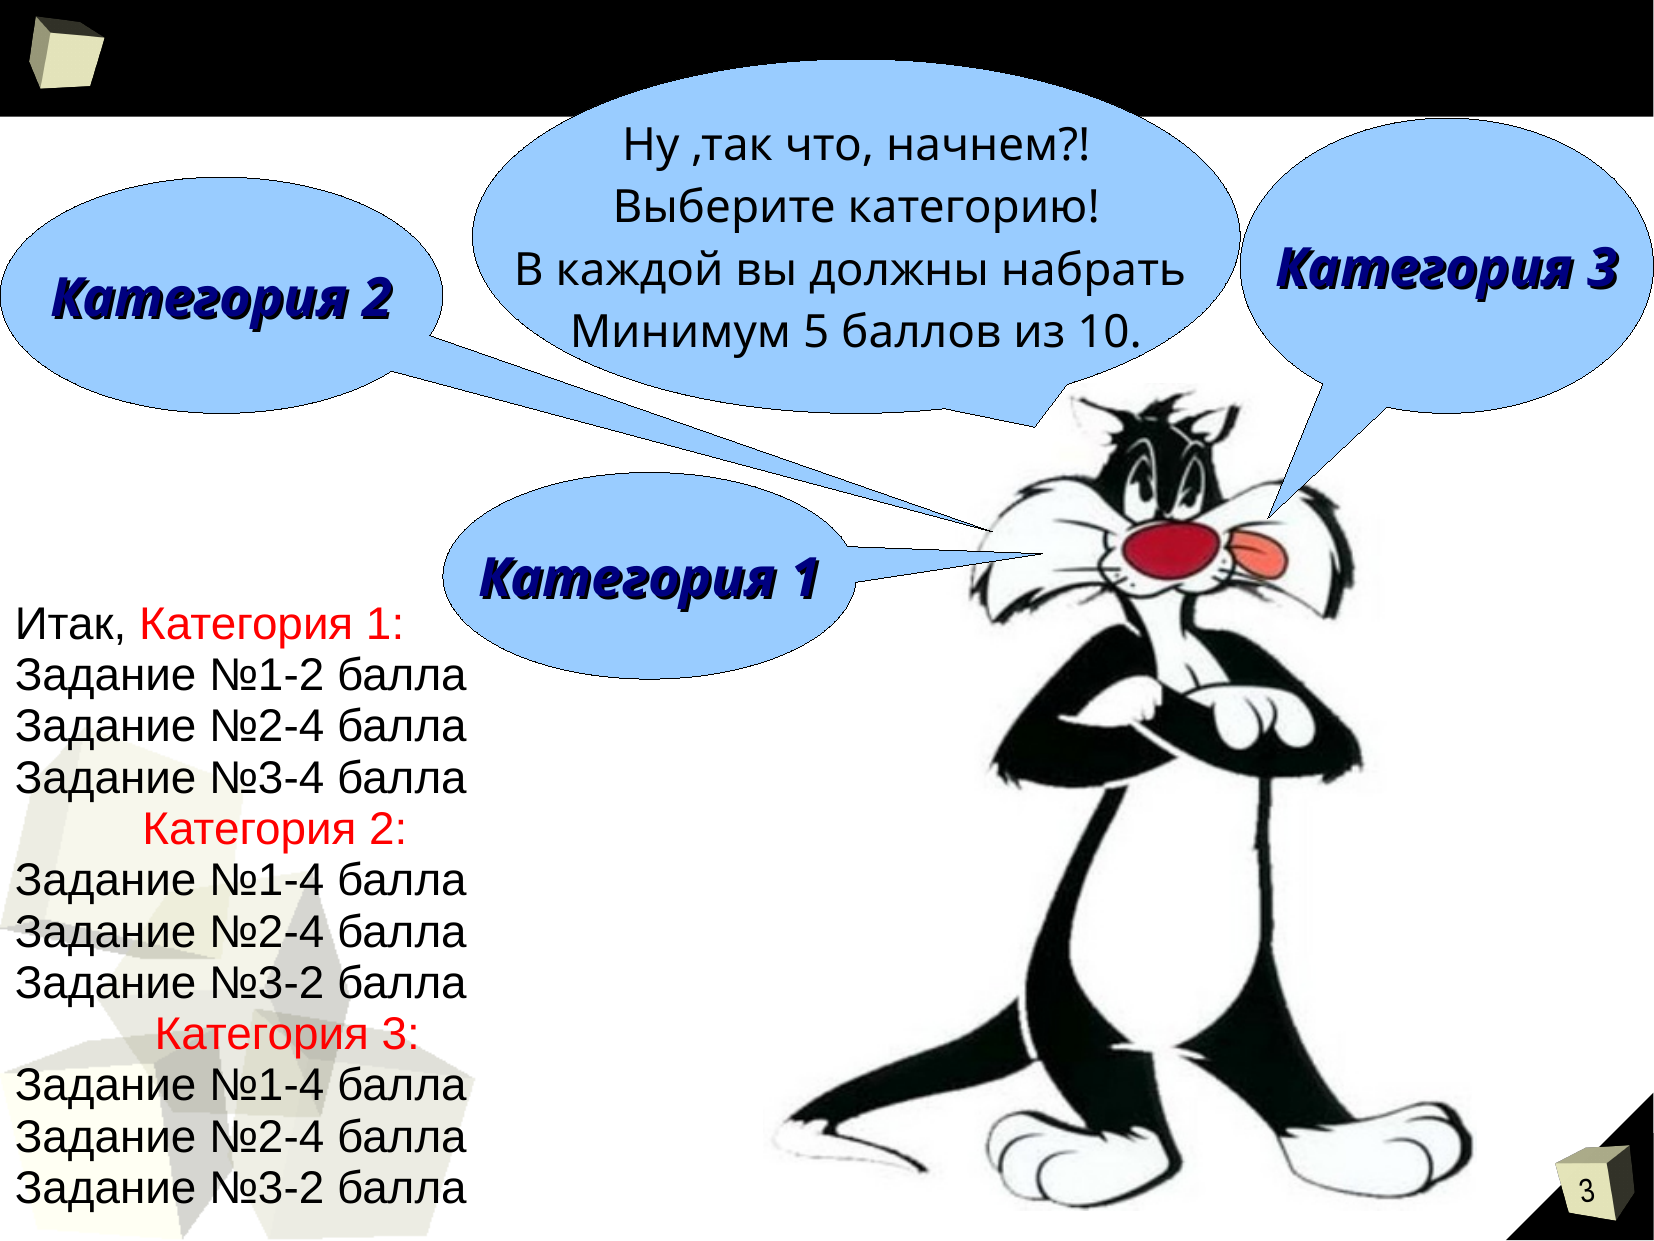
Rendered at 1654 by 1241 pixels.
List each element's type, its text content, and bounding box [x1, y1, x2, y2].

picture [763, 383, 1477, 1211]
text_box Ну ,так что, начнем?! Выберите категорию! В каждой вы должны набрать Минимум 5 баллов из 10. [472, 59, 1241, 428]
text_box Категория 1 [442, 472, 1043, 675]
text_box Итак, Категория 1: Задание №1-2 балла Задание №2-4 балла Задание №3-4 балла Категория 2: Задание №1-4 балла Задание №2-4 балла Задание №3-2 балла Категория 3: Задание №1-4 балла Задание №2-4 балла Задание №3-2 балла [0, 590, 709, 1241]
text_box Категория 3 [1240, 118, 1654, 519]
text_box Категория 2 [0, 177, 993, 532]
